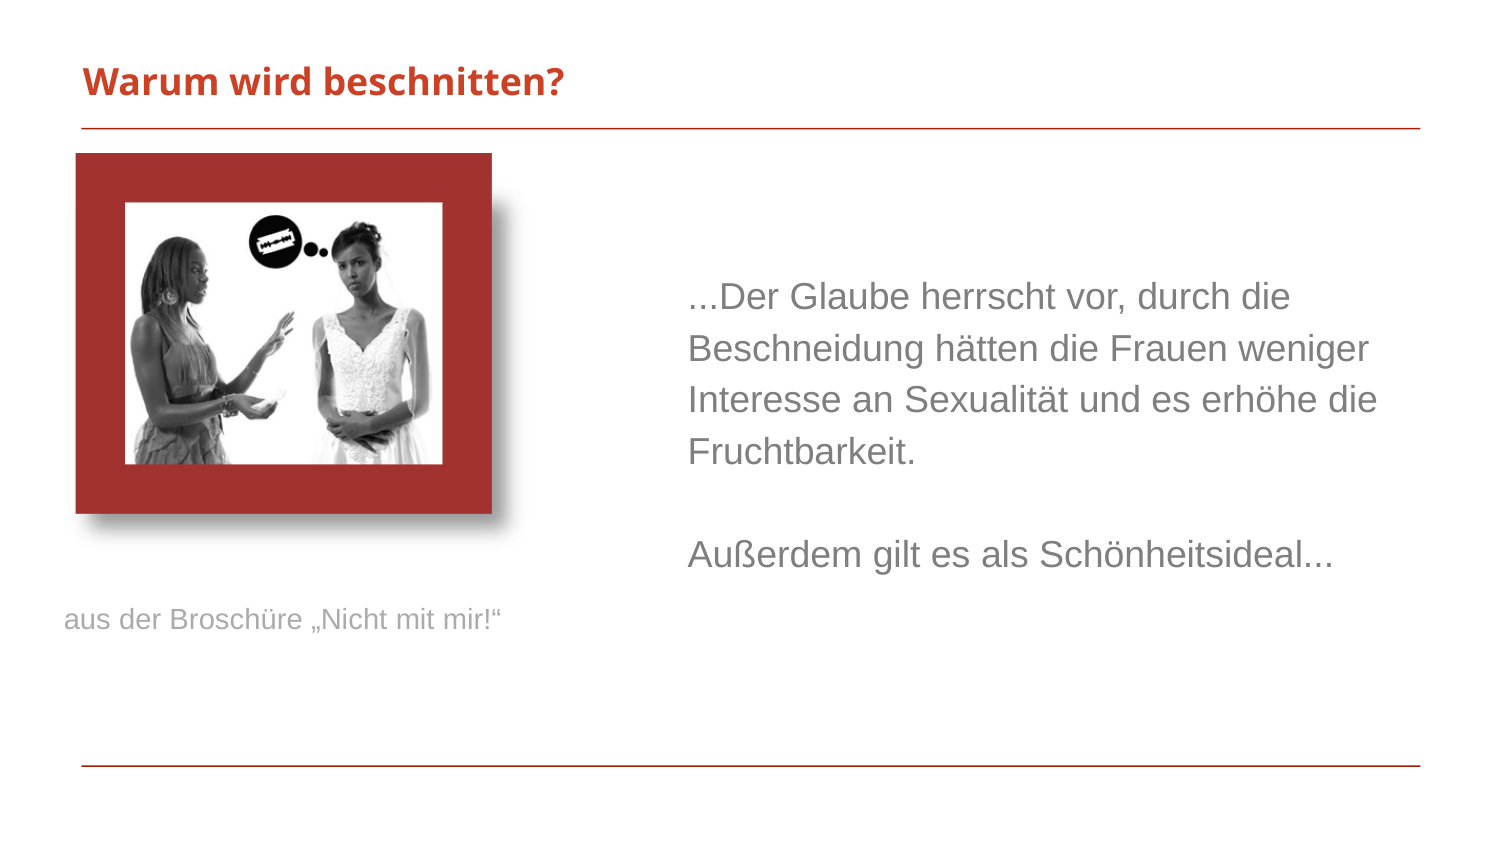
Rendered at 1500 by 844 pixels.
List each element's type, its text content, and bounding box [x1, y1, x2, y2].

text_box aus der Broschüre „Nicht mit mir!“ [48, 580, 535, 662]
picture [62, 153, 535, 557]
text_box ...Der Glaube herrscht vor, durch die Beschneidung hätten die Frauen weniger Interesse an Sexualität und es erhöhe die Fruchtbarkeit. Außerdem gilt es als Schönheitsideal... [672, 153, 1437, 742]
text_box Warum wird beschnitten? [67, 43, 1078, 117]
